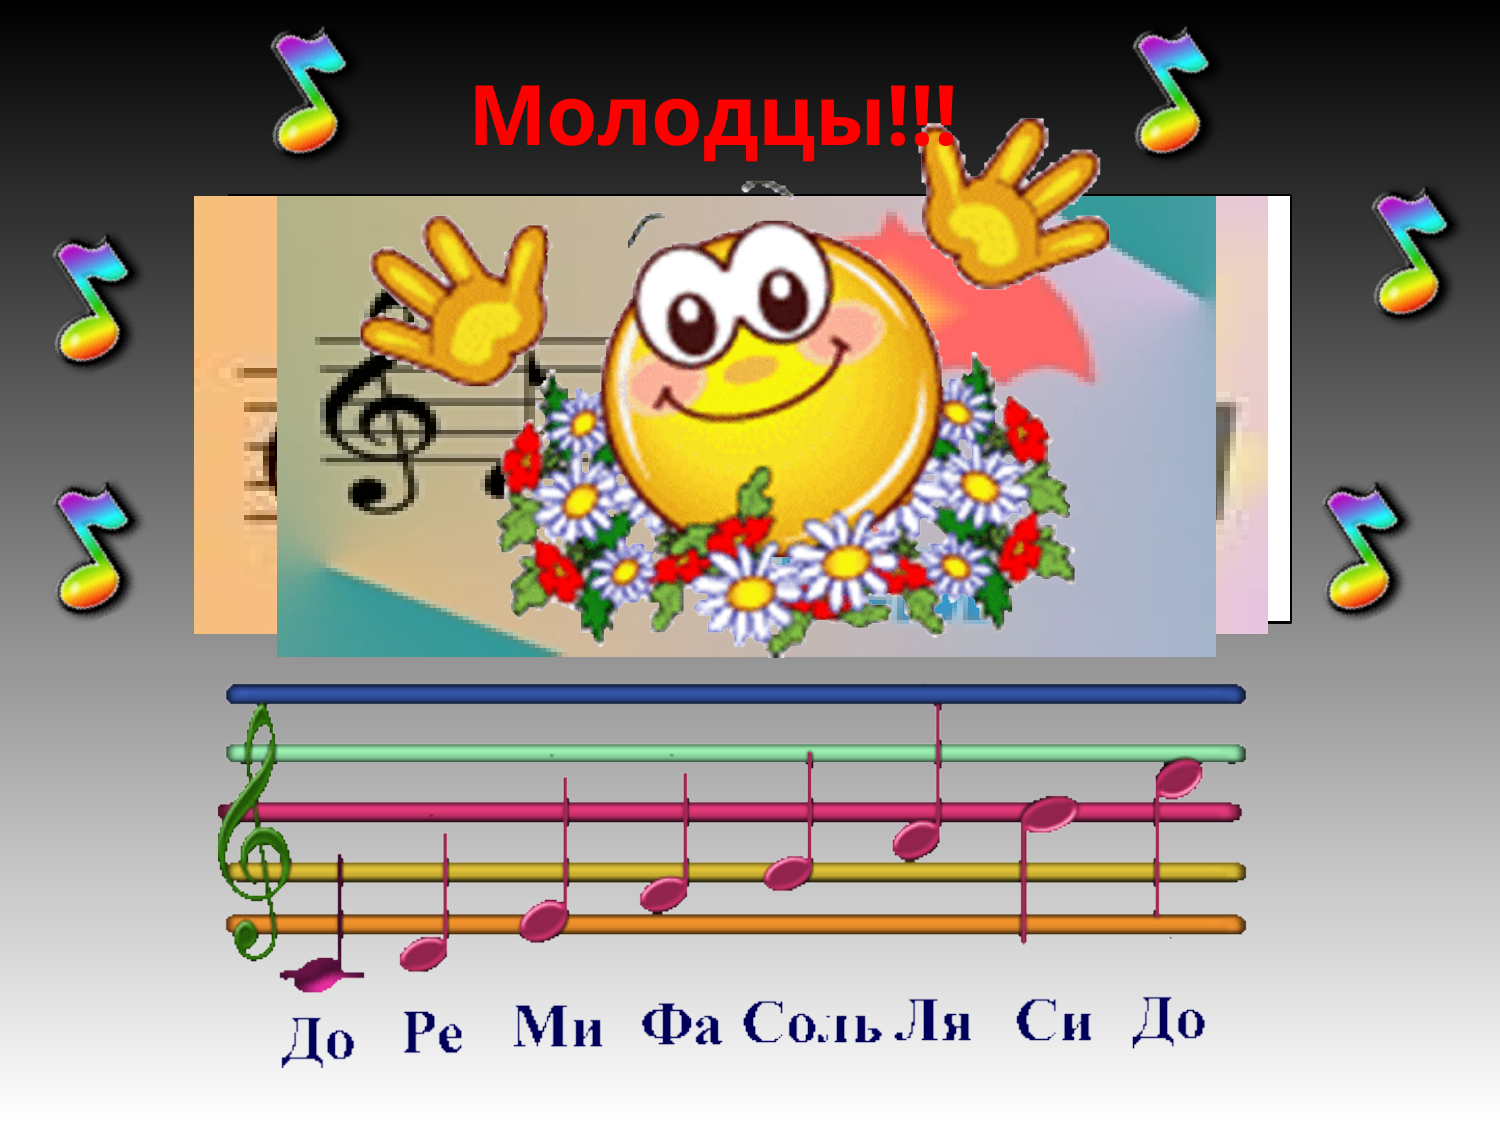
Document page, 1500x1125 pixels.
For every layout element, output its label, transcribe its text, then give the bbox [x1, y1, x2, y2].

picture [0, 456, 181, 637]
picture [0, 208, 181, 389]
picture [1319, 160, 1500, 342]
text_box Молодцы!!! [453, 54, 973, 170]
picture [218, 680, 1251, 1068]
picture [194, 0, 1451, 658]
